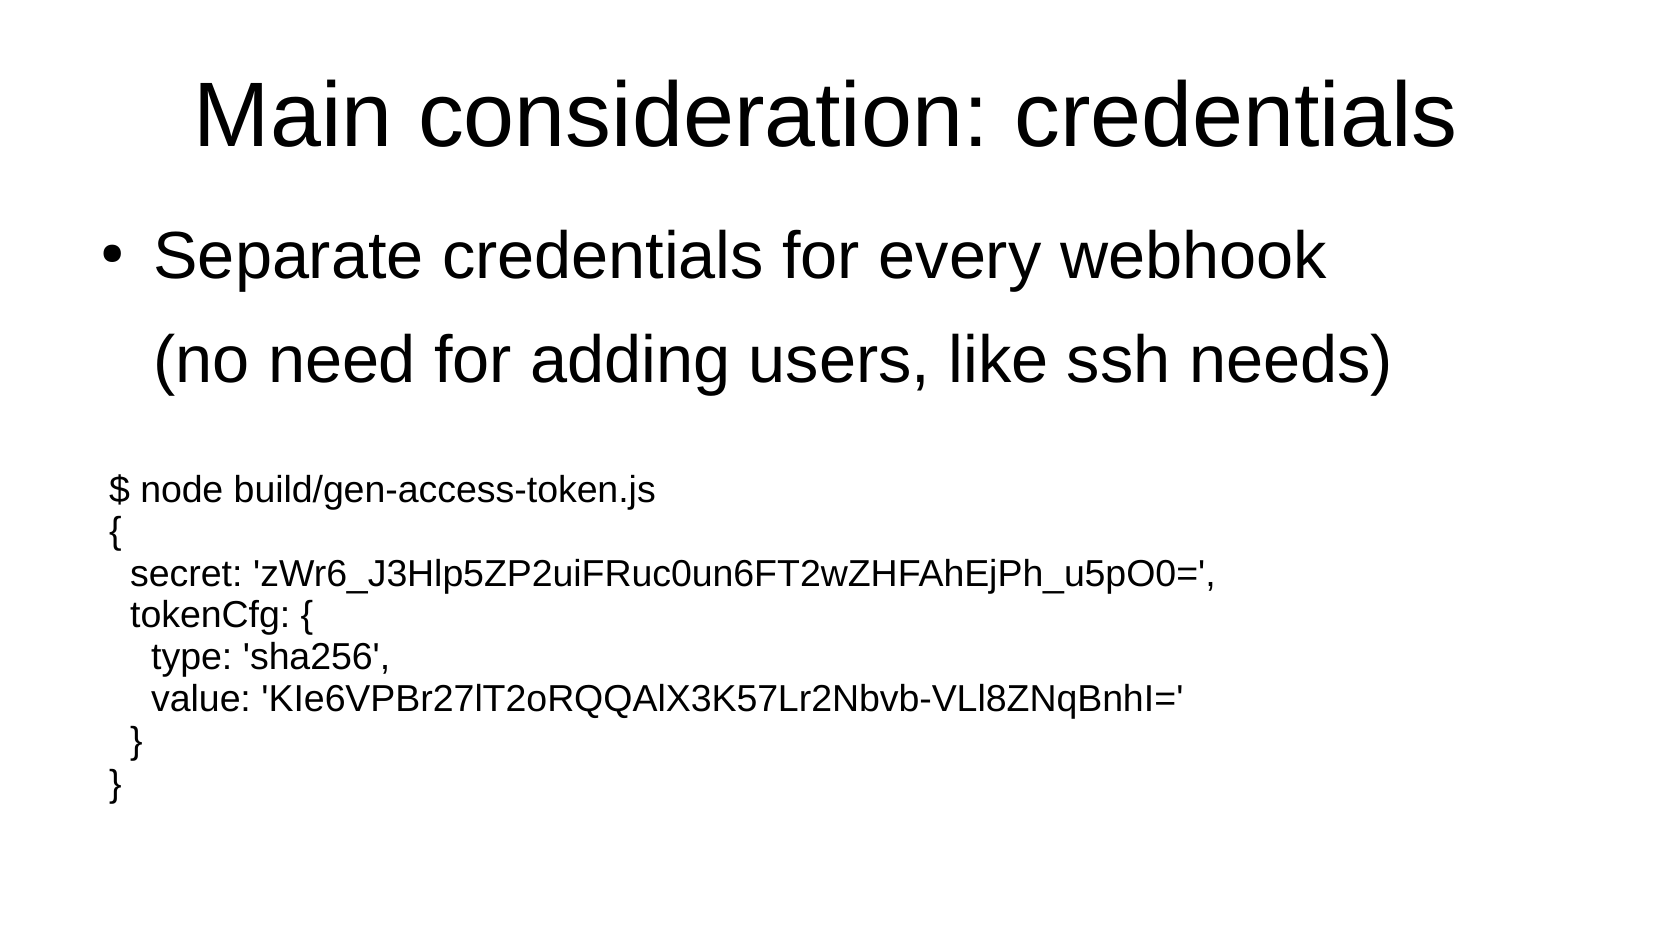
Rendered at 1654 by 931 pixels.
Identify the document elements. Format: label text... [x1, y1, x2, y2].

title Main consideration: credentials [82, 37, 1571, 193]
list Separate credentials for every webhook (no need for adding users, like ssh needs) [82, 217, 1571, 426]
text_box $ node build/gen-access-token.js { secret: 'zWr6_J3Hlp5ZP2uiFRuc0un6FT2wZHFAhEjPh_u5pO0=', tokenCfg: { type: 'sha256', value: 'KIe6VPBr27lT2oRQQAlX3K57Lr2Nbvb-VLl8ZNqBnhI=' } } [94, 460, 1477, 812]
